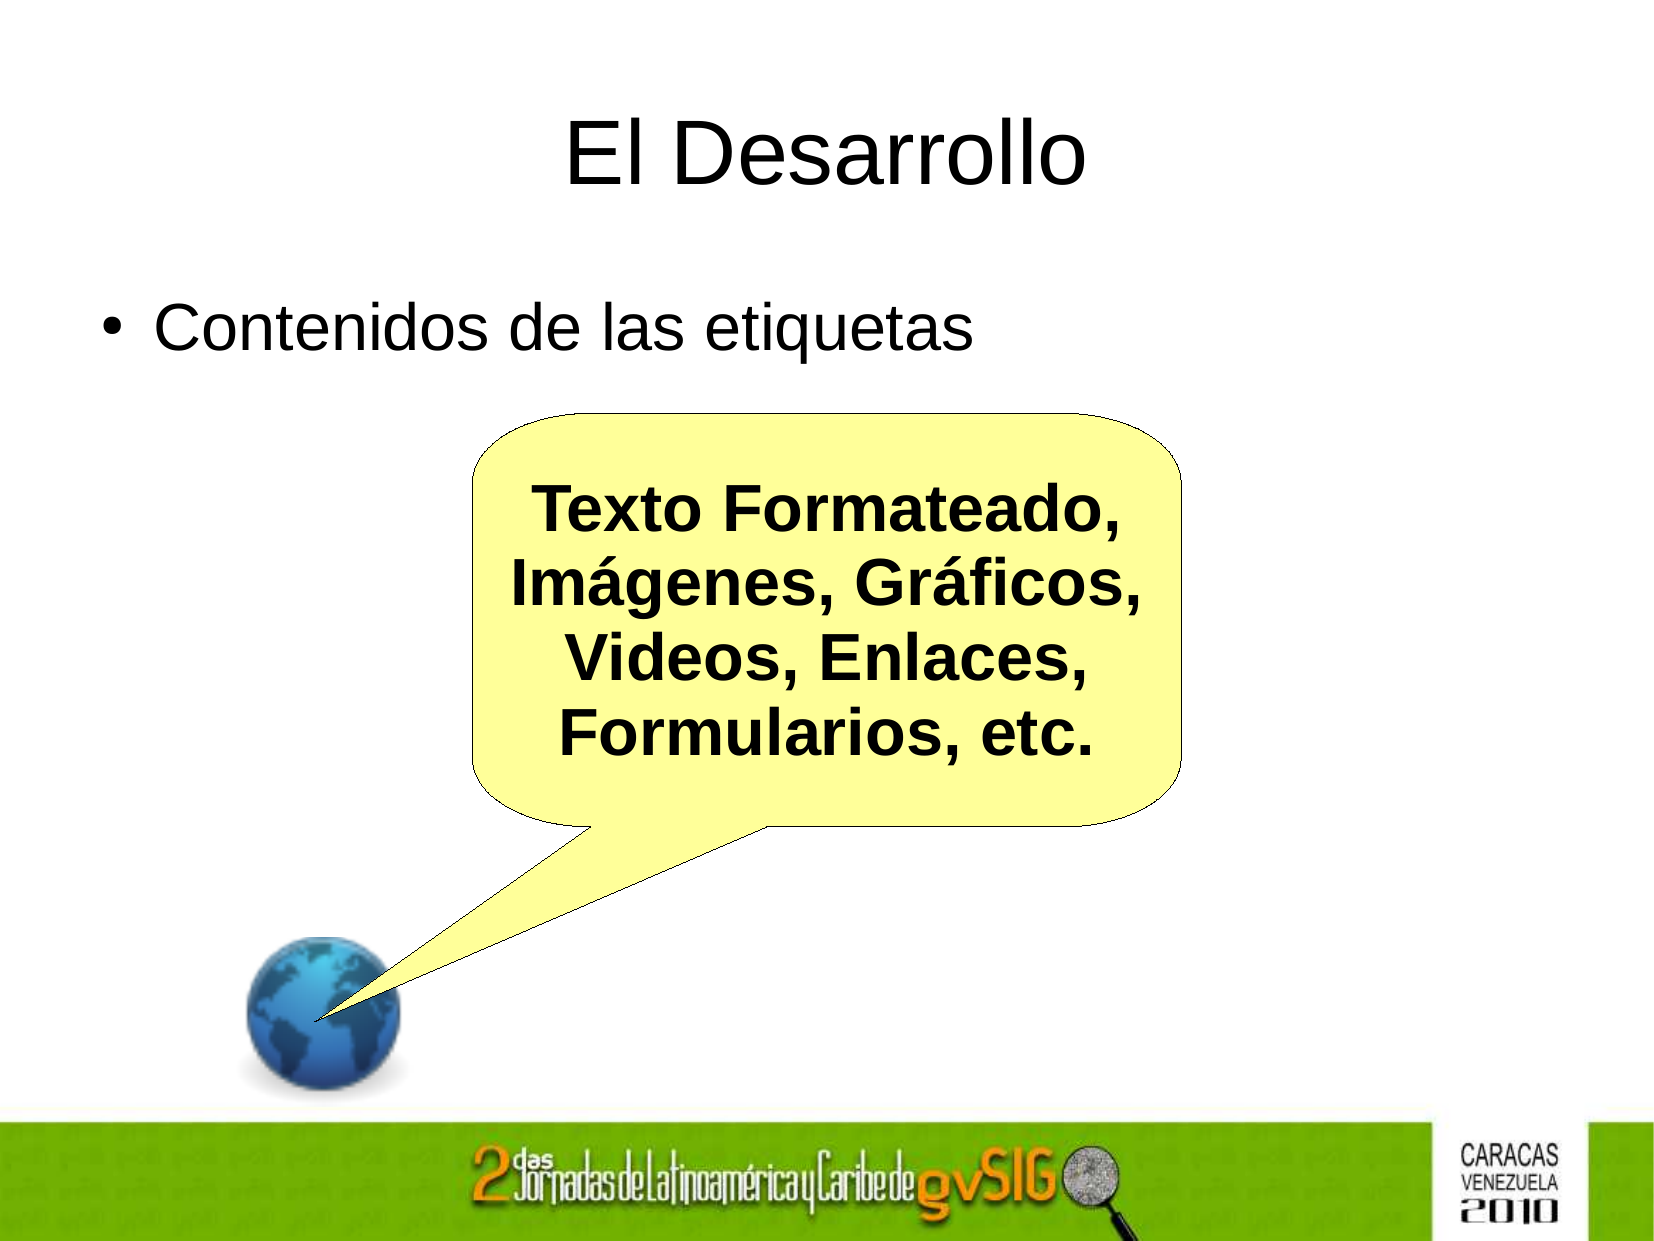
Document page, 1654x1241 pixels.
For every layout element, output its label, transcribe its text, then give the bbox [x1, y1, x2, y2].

list Contenidos de las etiquetas [82, 290, 1571, 1094]
title El Desarrollo [82, 56, 1571, 250]
picture [0, 0, 1654, 1241]
text_box Texto Formateado, Imágenes, Gráficos, Videos, Enlaces, Formularios, etc. [314, 413, 1182, 1022]
